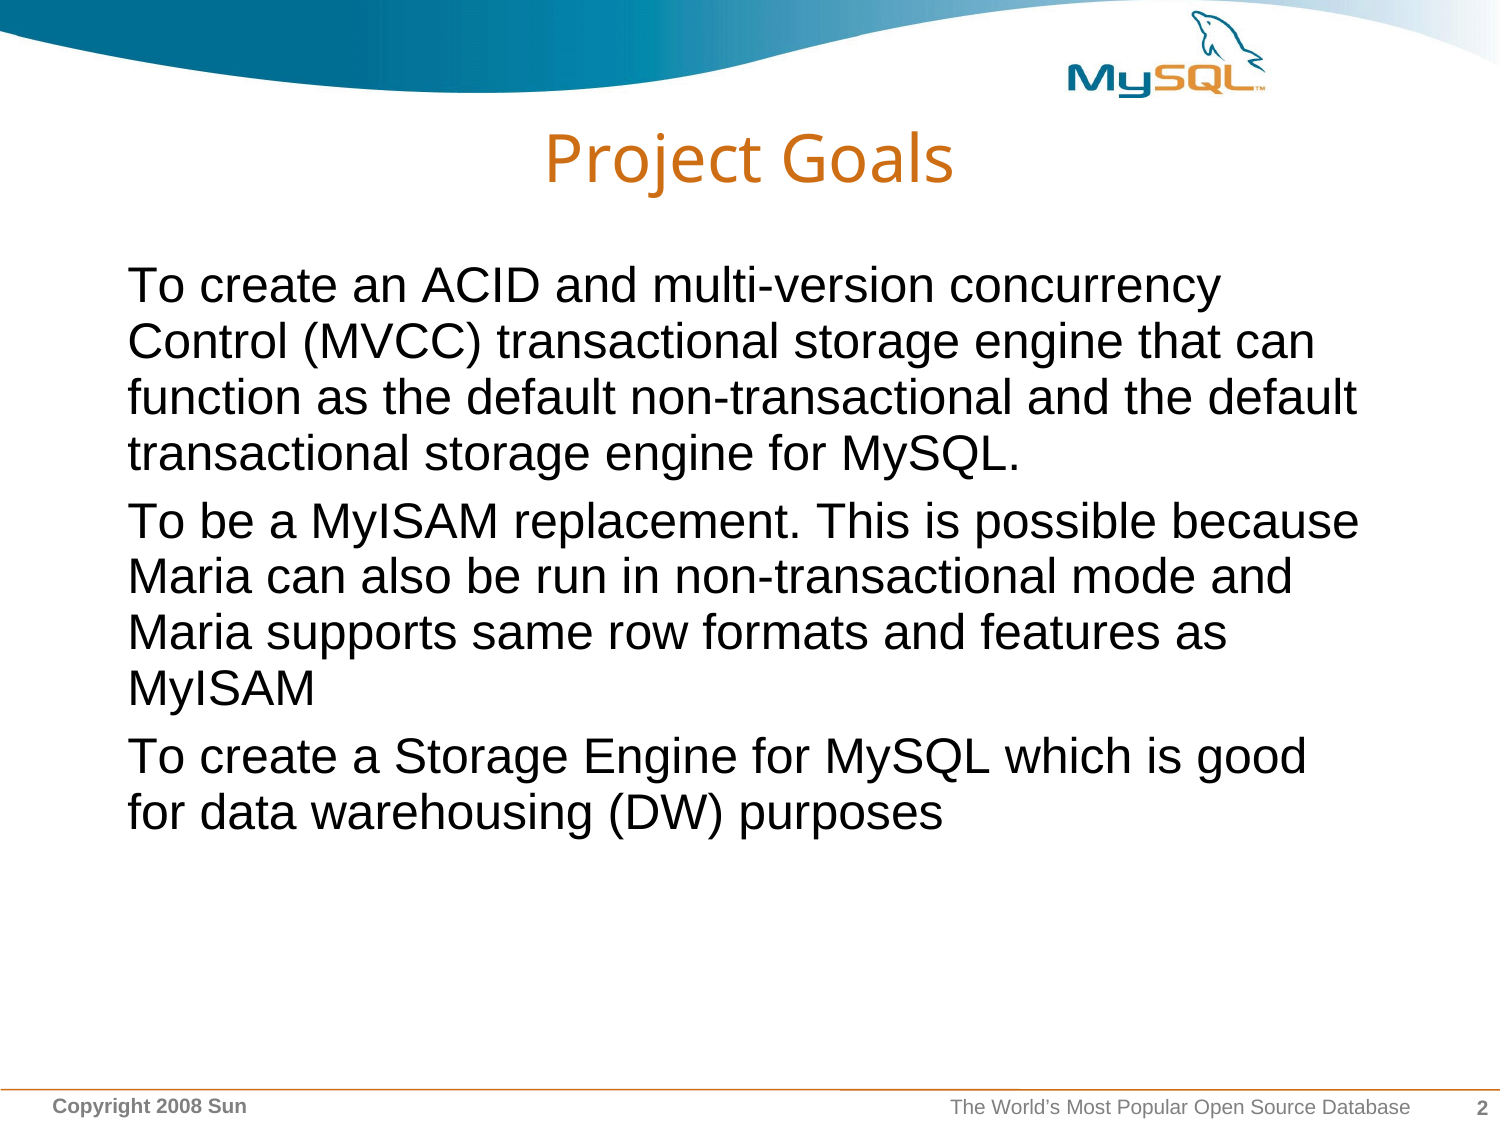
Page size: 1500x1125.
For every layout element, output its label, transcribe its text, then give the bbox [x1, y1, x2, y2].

list To create an ACID and multi-version concurrency Control (MVCC) transactional storage engine that can function as the default non-transactional and the default transactional storage engine for MySQL. To be a MyISAM replacement. This is possible because Maria can also be run in non-transactional mode and Maria supports same row formats and features as MyISAM To create a Storage Engine for MySQL which is good for data warehousing (DW) purposes [112, 249, 1388, 1113]
picture [0, 31, 326, 87]
picture [1075, 71, 1085, 87]
title Project Goals [0, 87, 1500, 226]
picture [613, 0, 1500, 87]
picture [1098, 71, 1107, 87]
